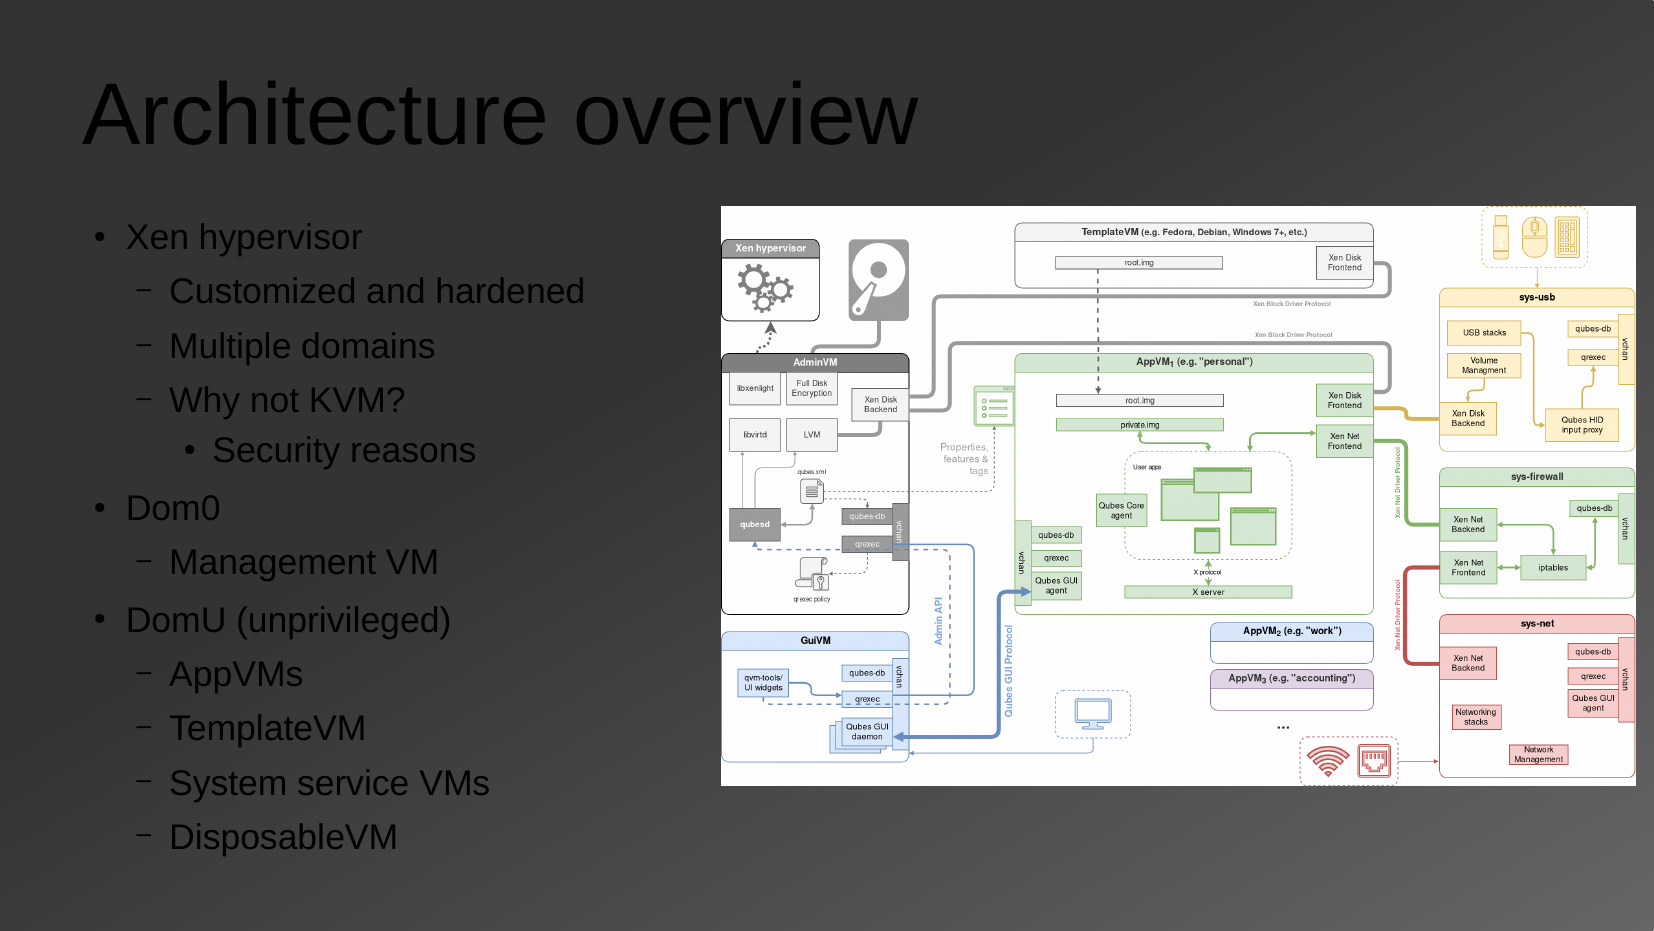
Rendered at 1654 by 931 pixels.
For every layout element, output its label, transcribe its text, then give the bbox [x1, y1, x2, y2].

title Architecture overview [82, 37, 1571, 193]
picture [721, 206, 1636, 786]
list Xen hypervisor Customized and hardened Multiple domains Why not KVM? Security reasons Dom0 Management VM DomU (unprivileged) AppVMs TemplateVM System service VMs DisposableVM [82, 217, 1571, 863]
